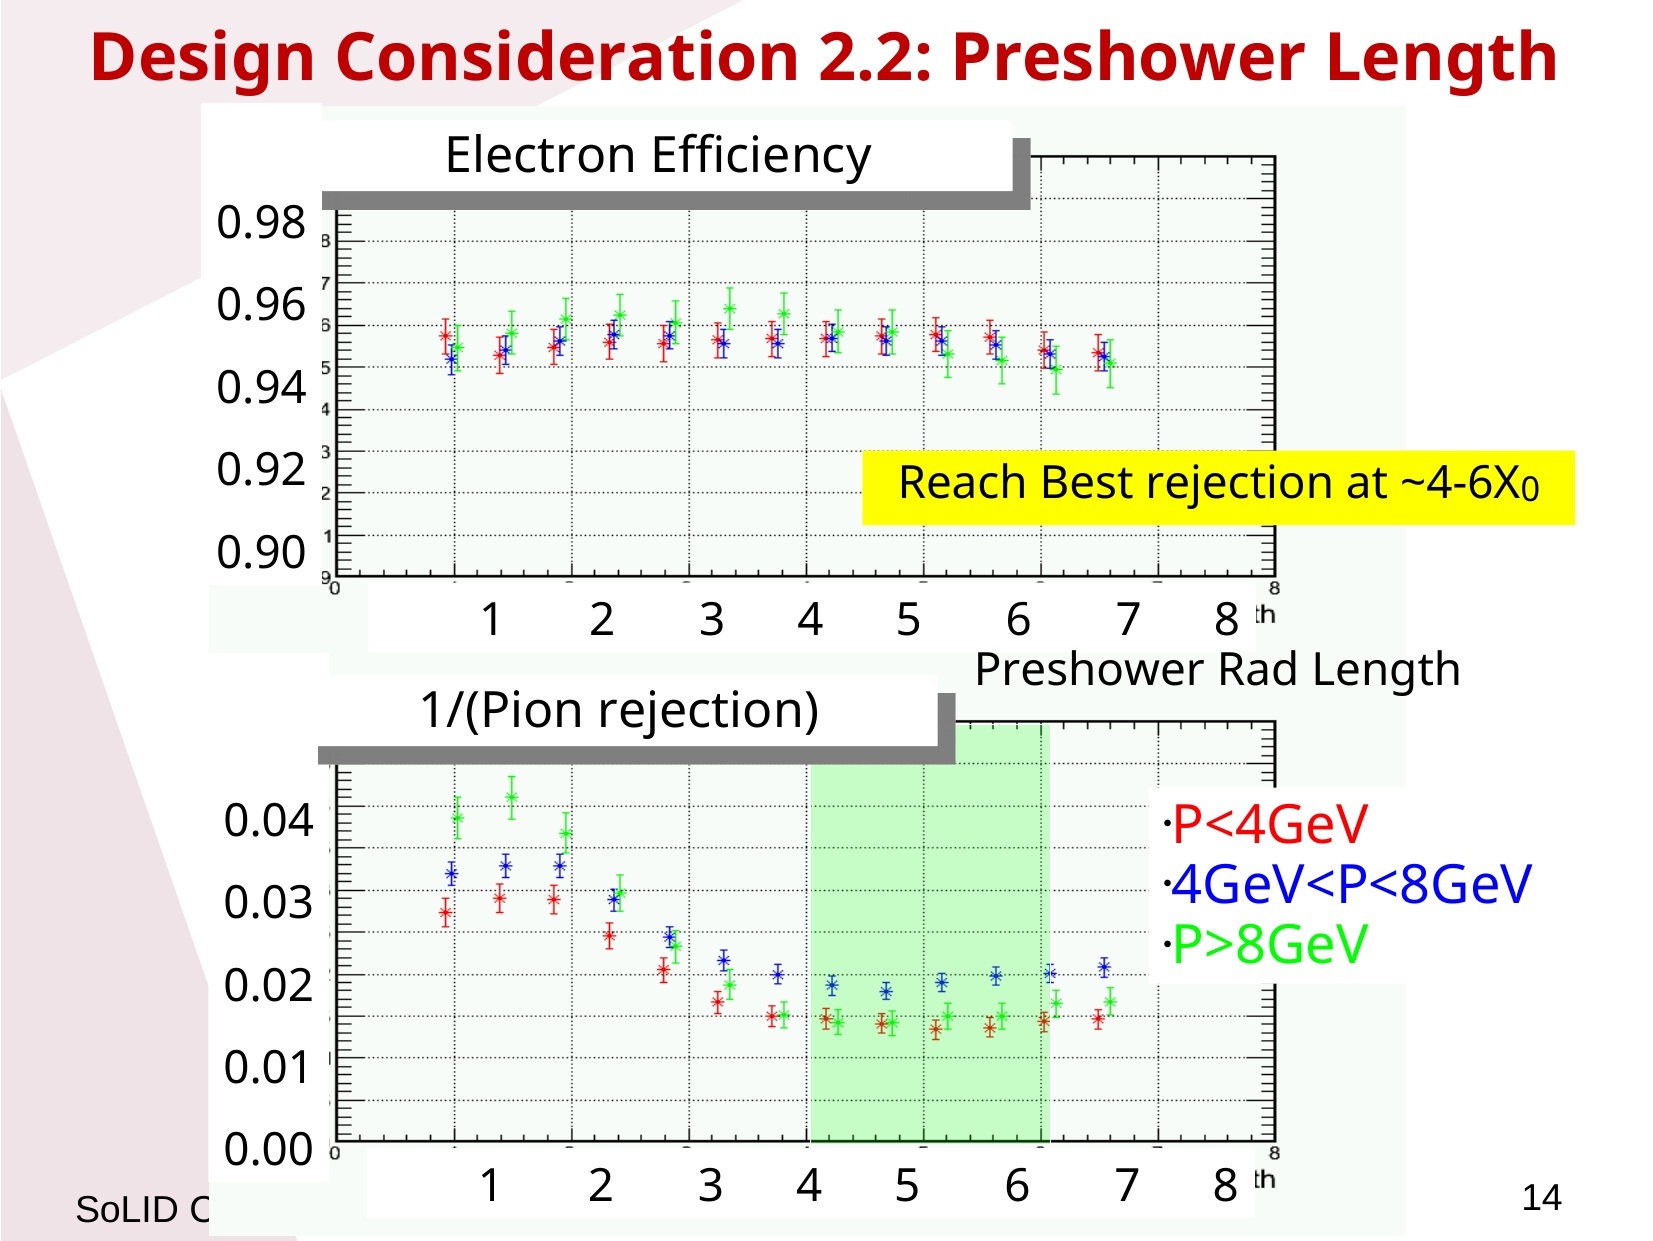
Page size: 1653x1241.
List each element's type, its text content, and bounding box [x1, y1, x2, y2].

picture [209, 152, 1406, 1236]
text_box 0.98 0.96 0.94 0.92 0.90 [201, 102, 322, 585]
text_box Reach Best rejection at ~4-6X0 [862, 450, 1576, 526]
text_box 1/(Pion rejection) [300, 675, 938, 747]
text_box 1 2 3 4 5 6 7 8 [367, 1148, 1255, 1218]
text_box P<4GeV 4GeV<P<8GeV P>8GeV [1148, 787, 1549, 984]
text_box 1 2 3 4 5 6 7 8 [368, 582, 1256, 653]
title Design Consideration 2.2: Preshower Length [0, 13, 1651, 152]
text_box Preshower Rad Length [959, 637, 1496, 704]
text_box Electron Efficiency [304, 120, 1013, 192]
text_box 0.04 0.03 0.02 0.01 0.00 [208, 653, 329, 1183]
text_box [810, 724, 1051, 1145]
